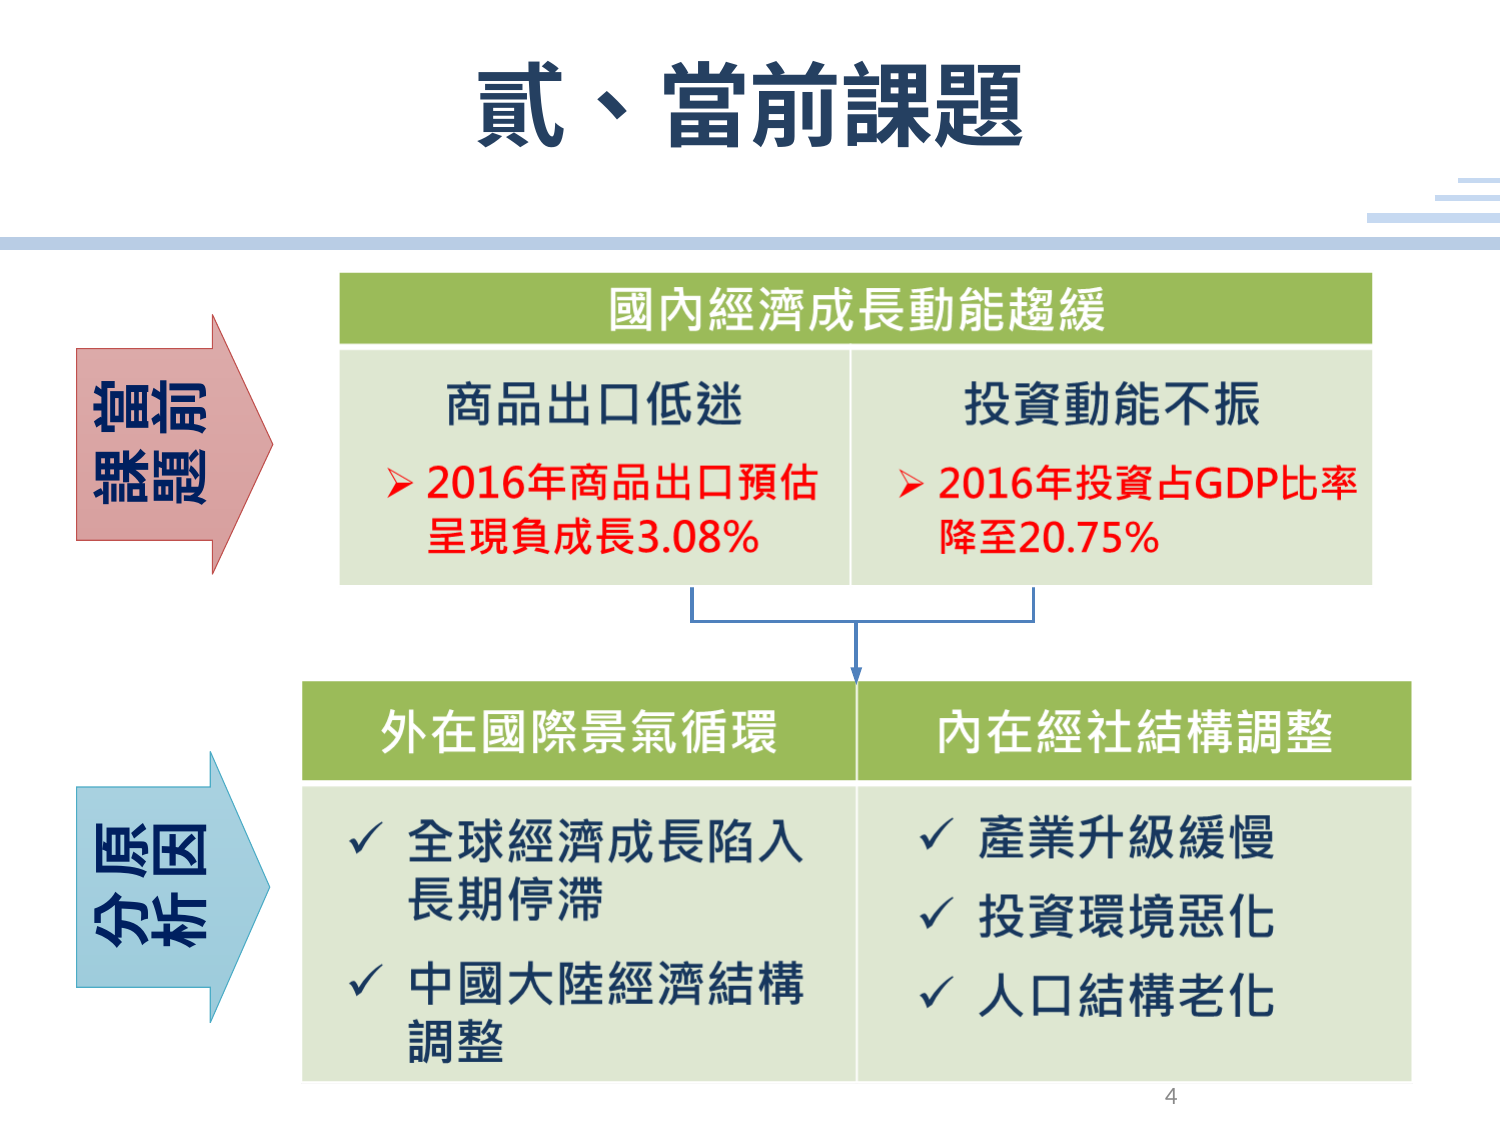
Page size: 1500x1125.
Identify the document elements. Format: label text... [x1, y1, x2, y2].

picture [301, 680, 1413, 1104]
text_box 4 [1149, 1065, 1500, 1125]
text_box 貳、當前課題 [0, 0, 1500, 220]
text_box 當前課題 [76, 314, 273, 575]
picture [338, 265, 1374, 589]
text_box 原因分析 [76, 751, 270, 1023]
